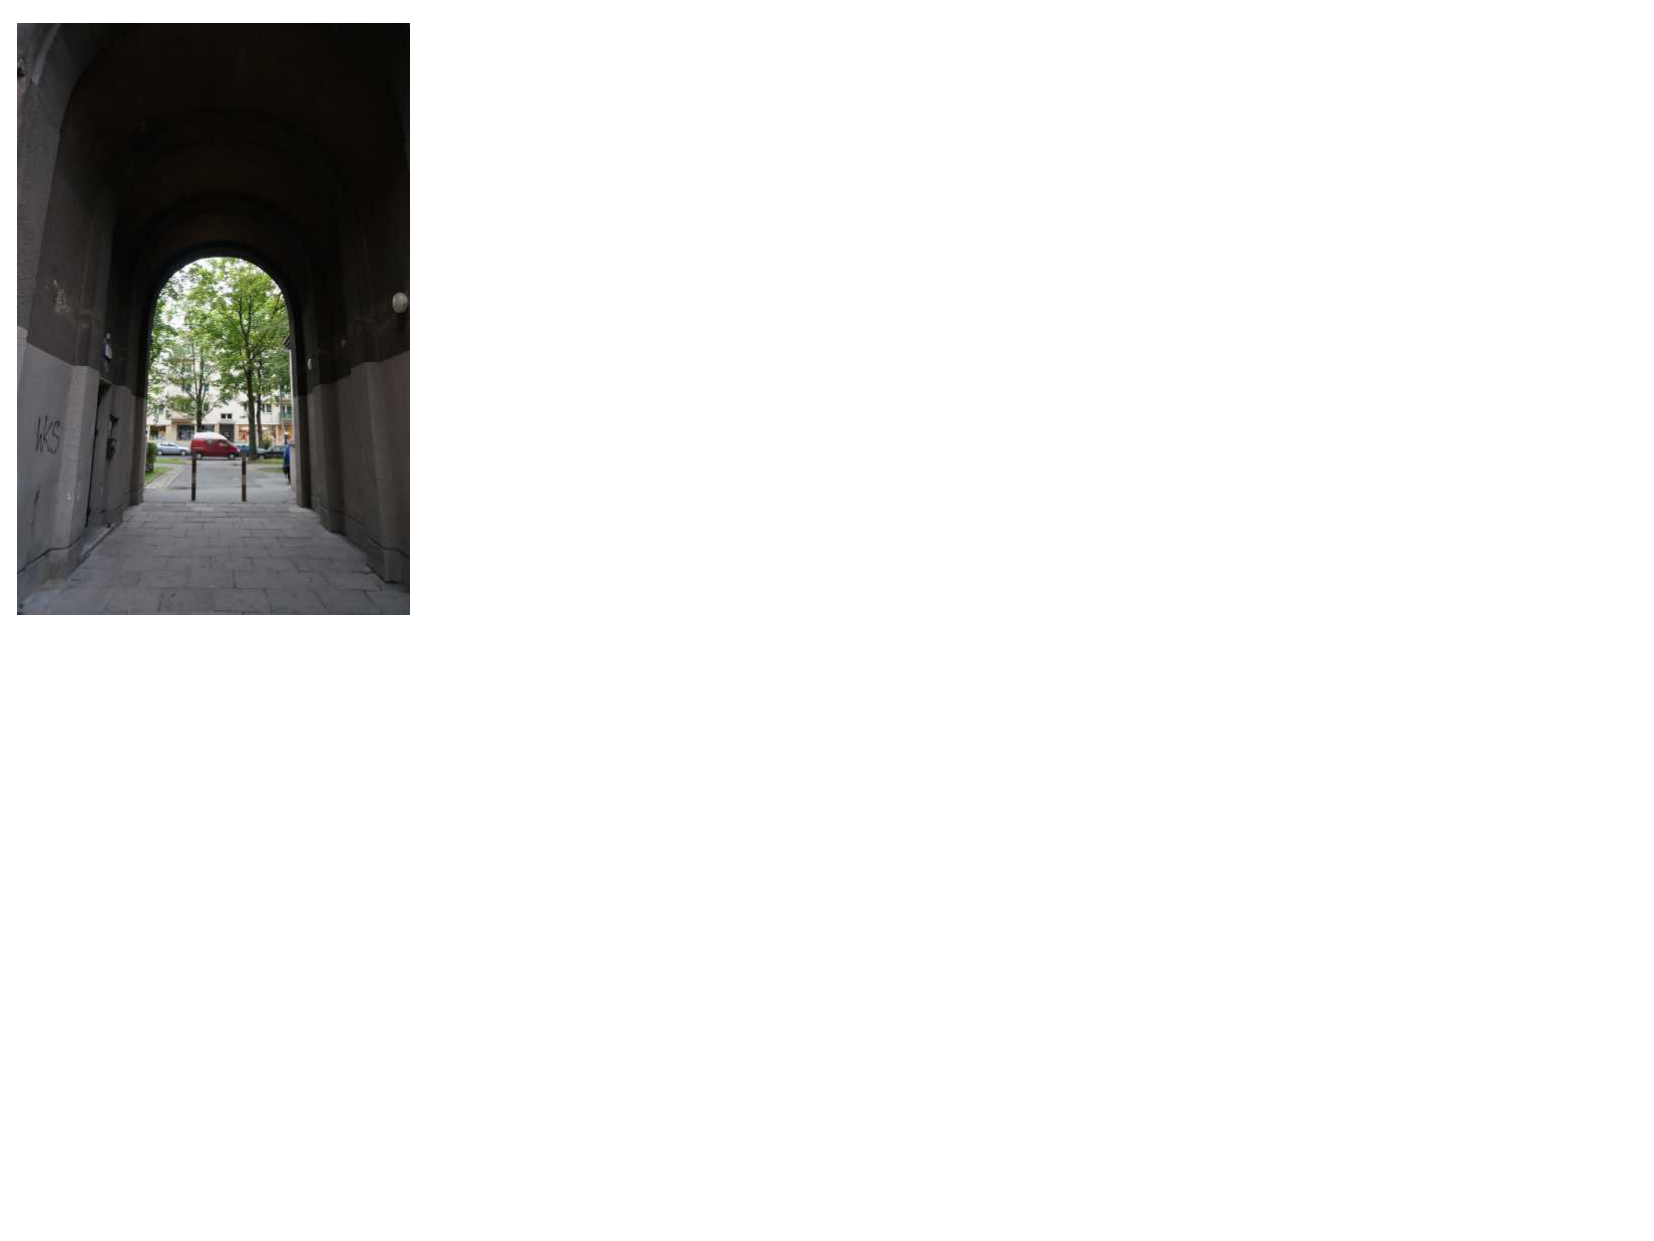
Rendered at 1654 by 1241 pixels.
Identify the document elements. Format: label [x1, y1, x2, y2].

picture [17, 23, 410, 615]
